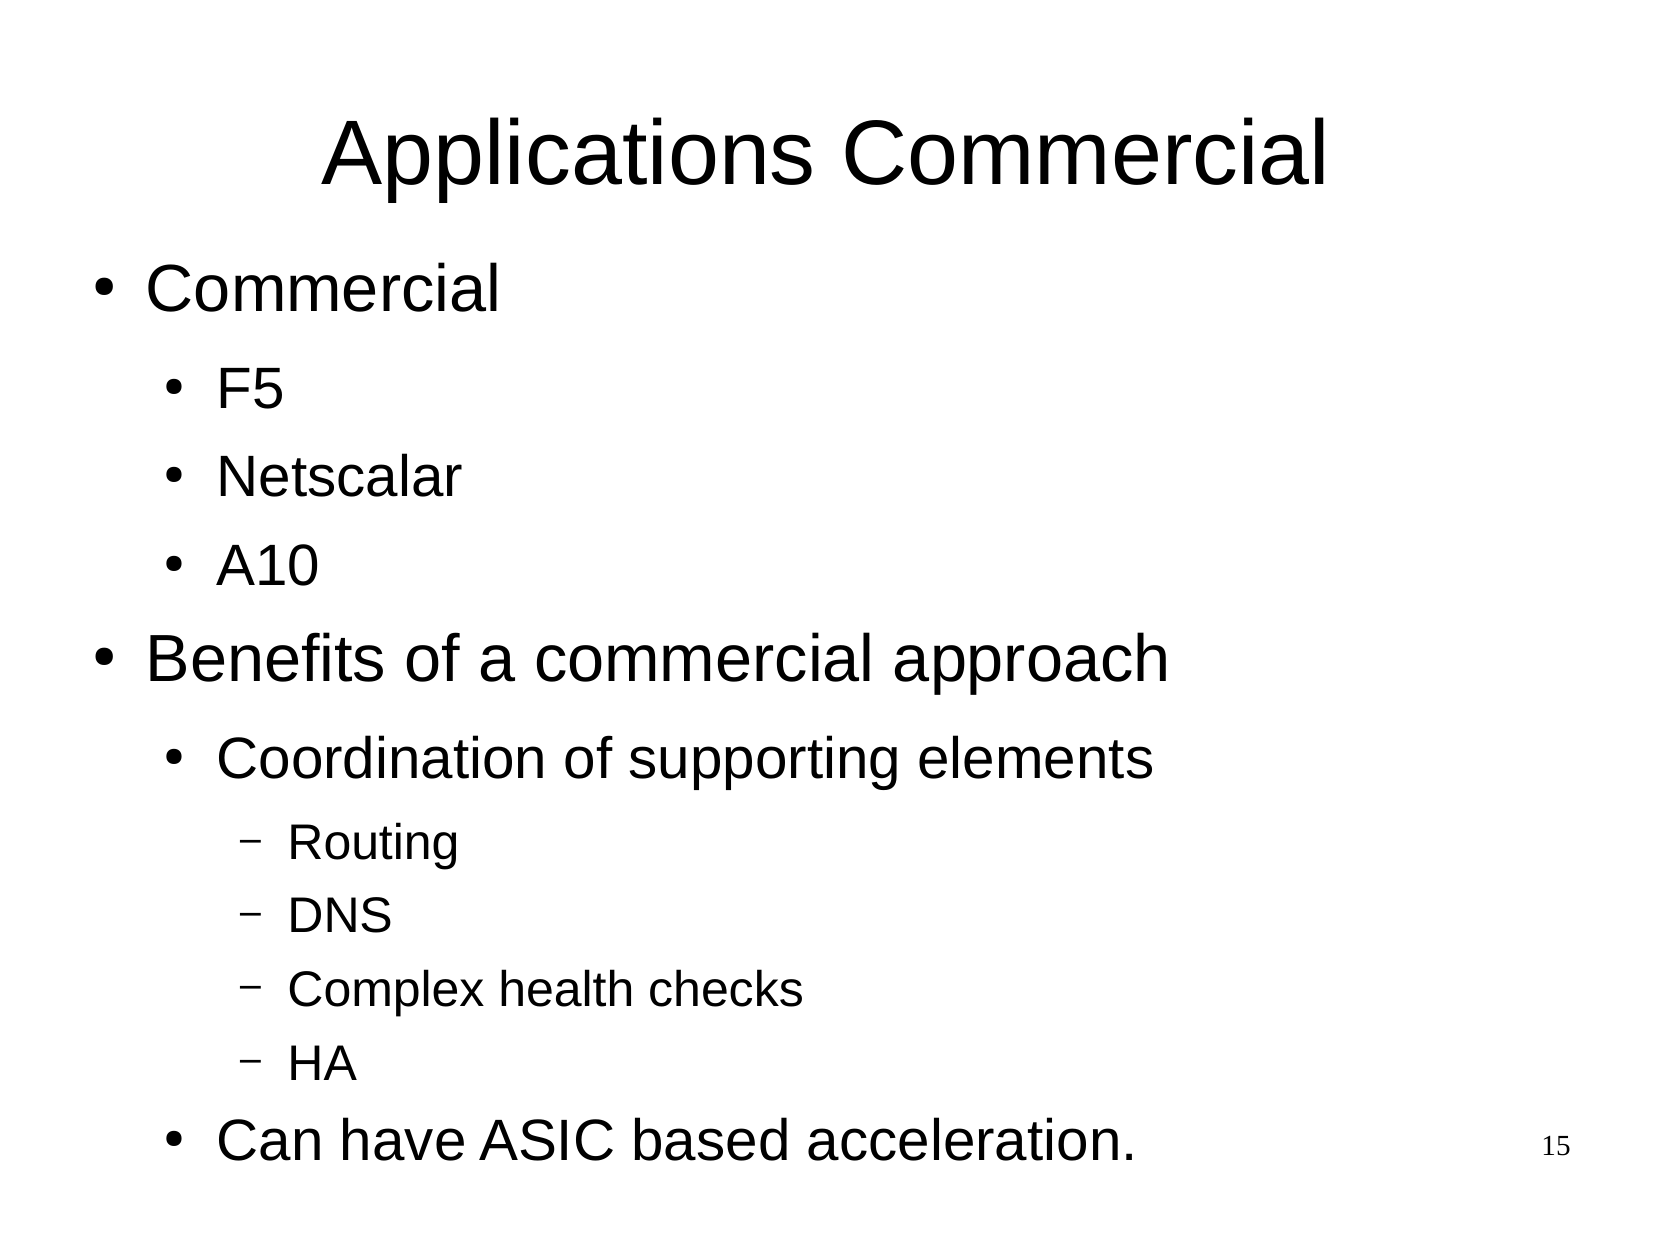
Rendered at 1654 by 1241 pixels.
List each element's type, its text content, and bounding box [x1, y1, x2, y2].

list Commercial F5 Netscalar A10 Benefits of a commercial approach Coordination of supporting elements Routing DNS Complex health checks HA Can have ASIC based acceleration. [74, 251, 1564, 1173]
title Applications Commercial [82, 49, 1571, 257]
